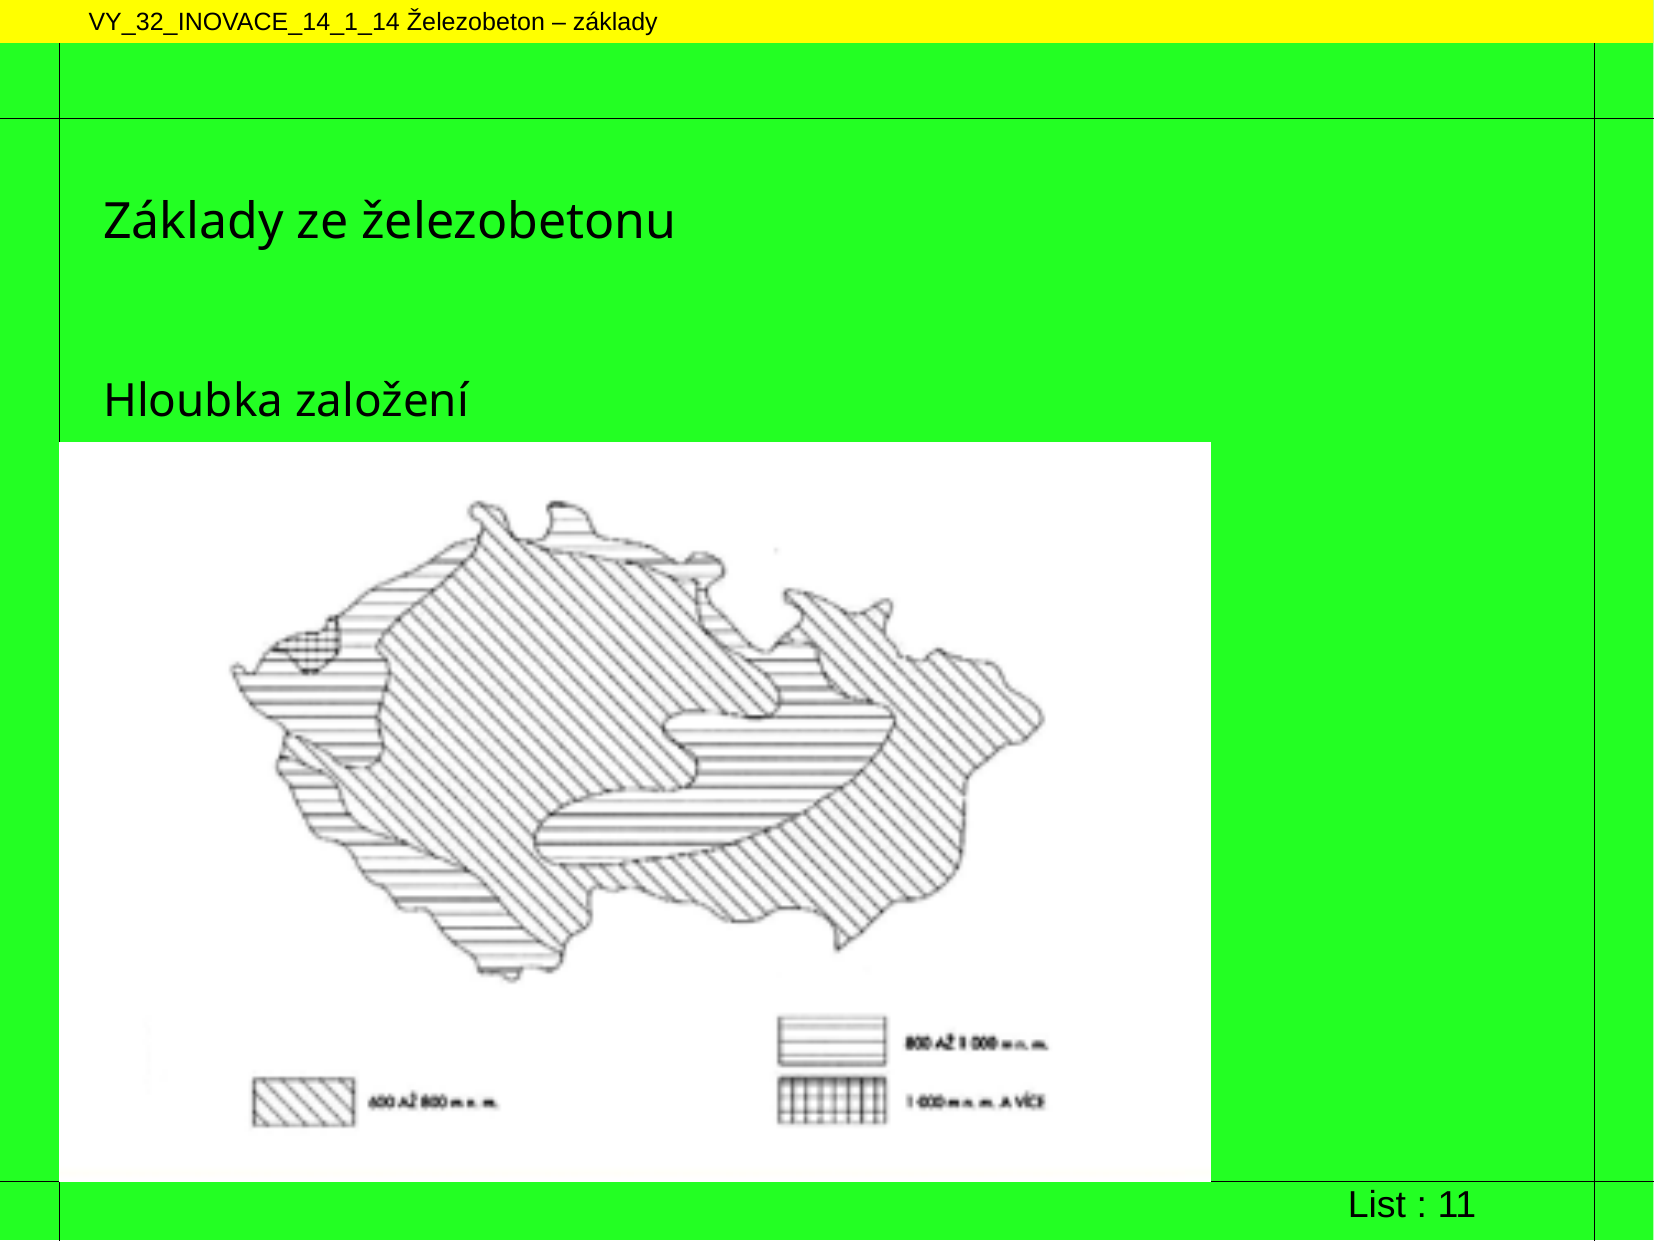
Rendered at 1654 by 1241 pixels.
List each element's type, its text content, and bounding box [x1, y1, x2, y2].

picture [59, 442, 1211, 1182]
text_box Základy ze železobetonu Hloubka založení [88, 177, 1506, 426]
text_box VY_32_INOVACE_14_1_14 Železobeton – základy [0, 0, 1654, 43]
text_box List : <číslo> [1357, 1176, 1599, 1241]
